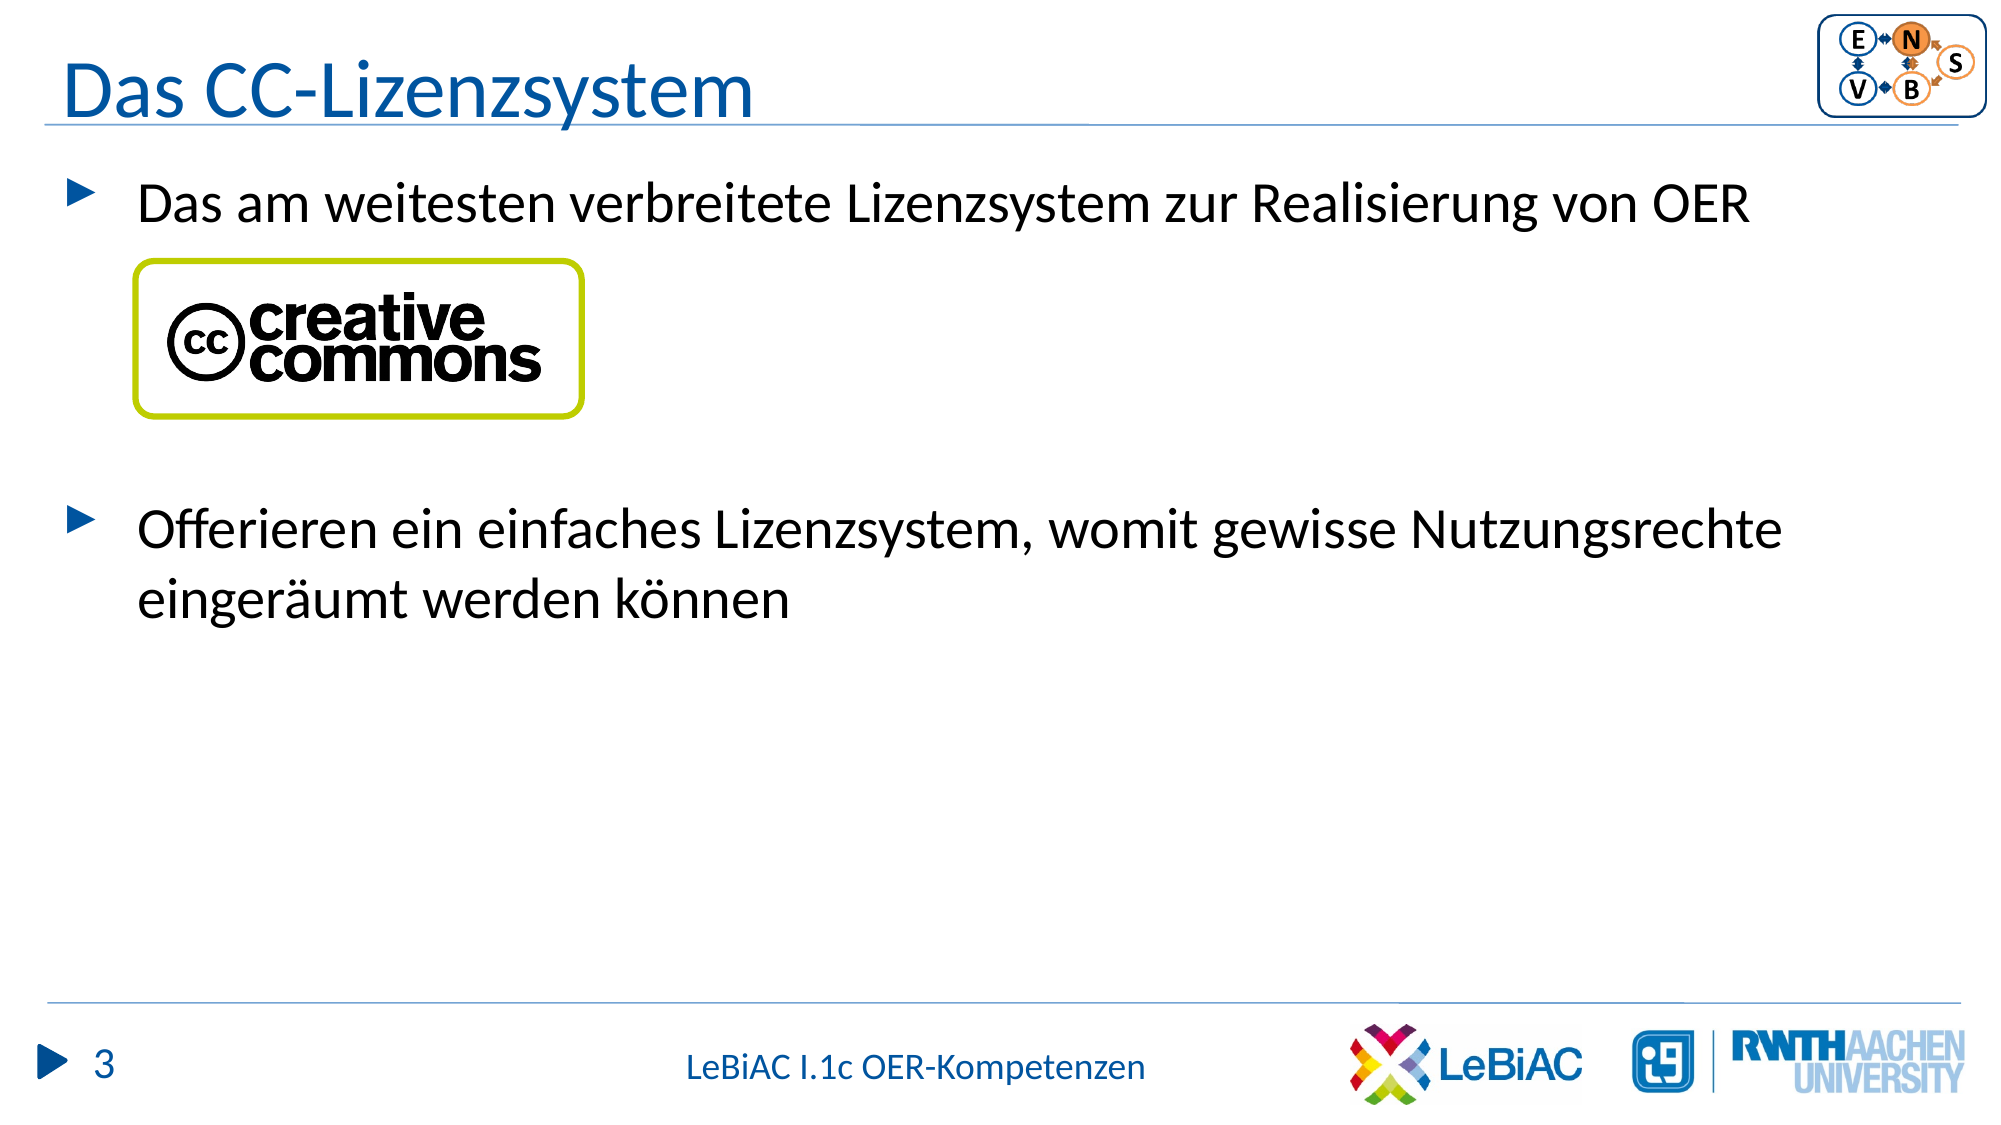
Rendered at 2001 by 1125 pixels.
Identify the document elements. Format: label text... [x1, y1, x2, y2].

picture [167, 292, 541, 382]
picture [1631, 1028, 1966, 1094]
title Das CC-Lizenzsystem [47, 42, 1959, 125]
picture [1350, 1024, 1582, 1105]
picture [1817, 11, 1987, 125]
list Das am weitesten verbreitete Lizenzsystem zur Realisierung von OER Offerieren ein einfaches Lizenzsystem, womit gewisse Nutzungsrechte eingeräumt werden können [47, 156, 1962, 996]
